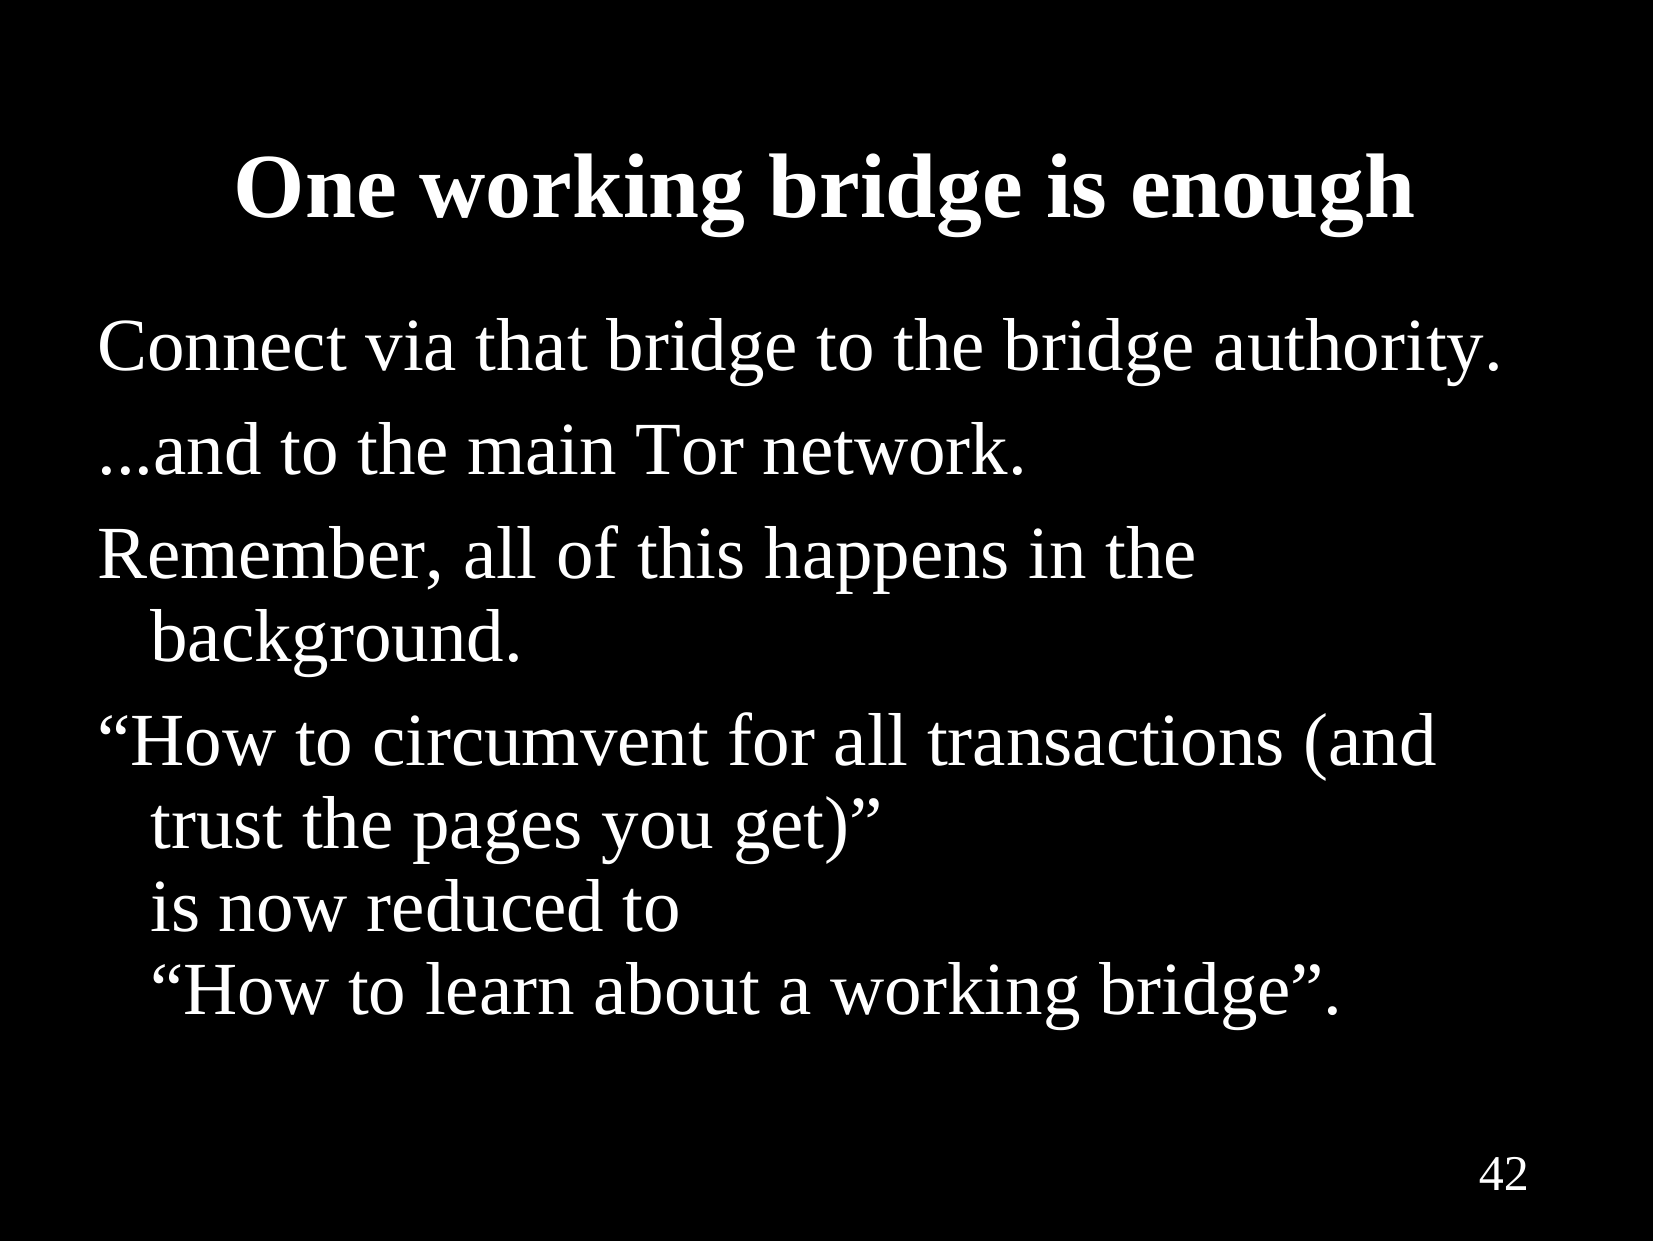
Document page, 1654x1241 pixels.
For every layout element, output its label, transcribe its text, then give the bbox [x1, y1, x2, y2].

title One working bridge is enough [119, 91, 1532, 283]
list Connect via that bridge to the bridge authority. ...and to the main Tor network. Remember, all of this happens in the background. “How to circumvent for all transactions (and trust the pages you get)” is now reduced to “How to learn about a working bridge”. [79, 303, 1571, 1093]
